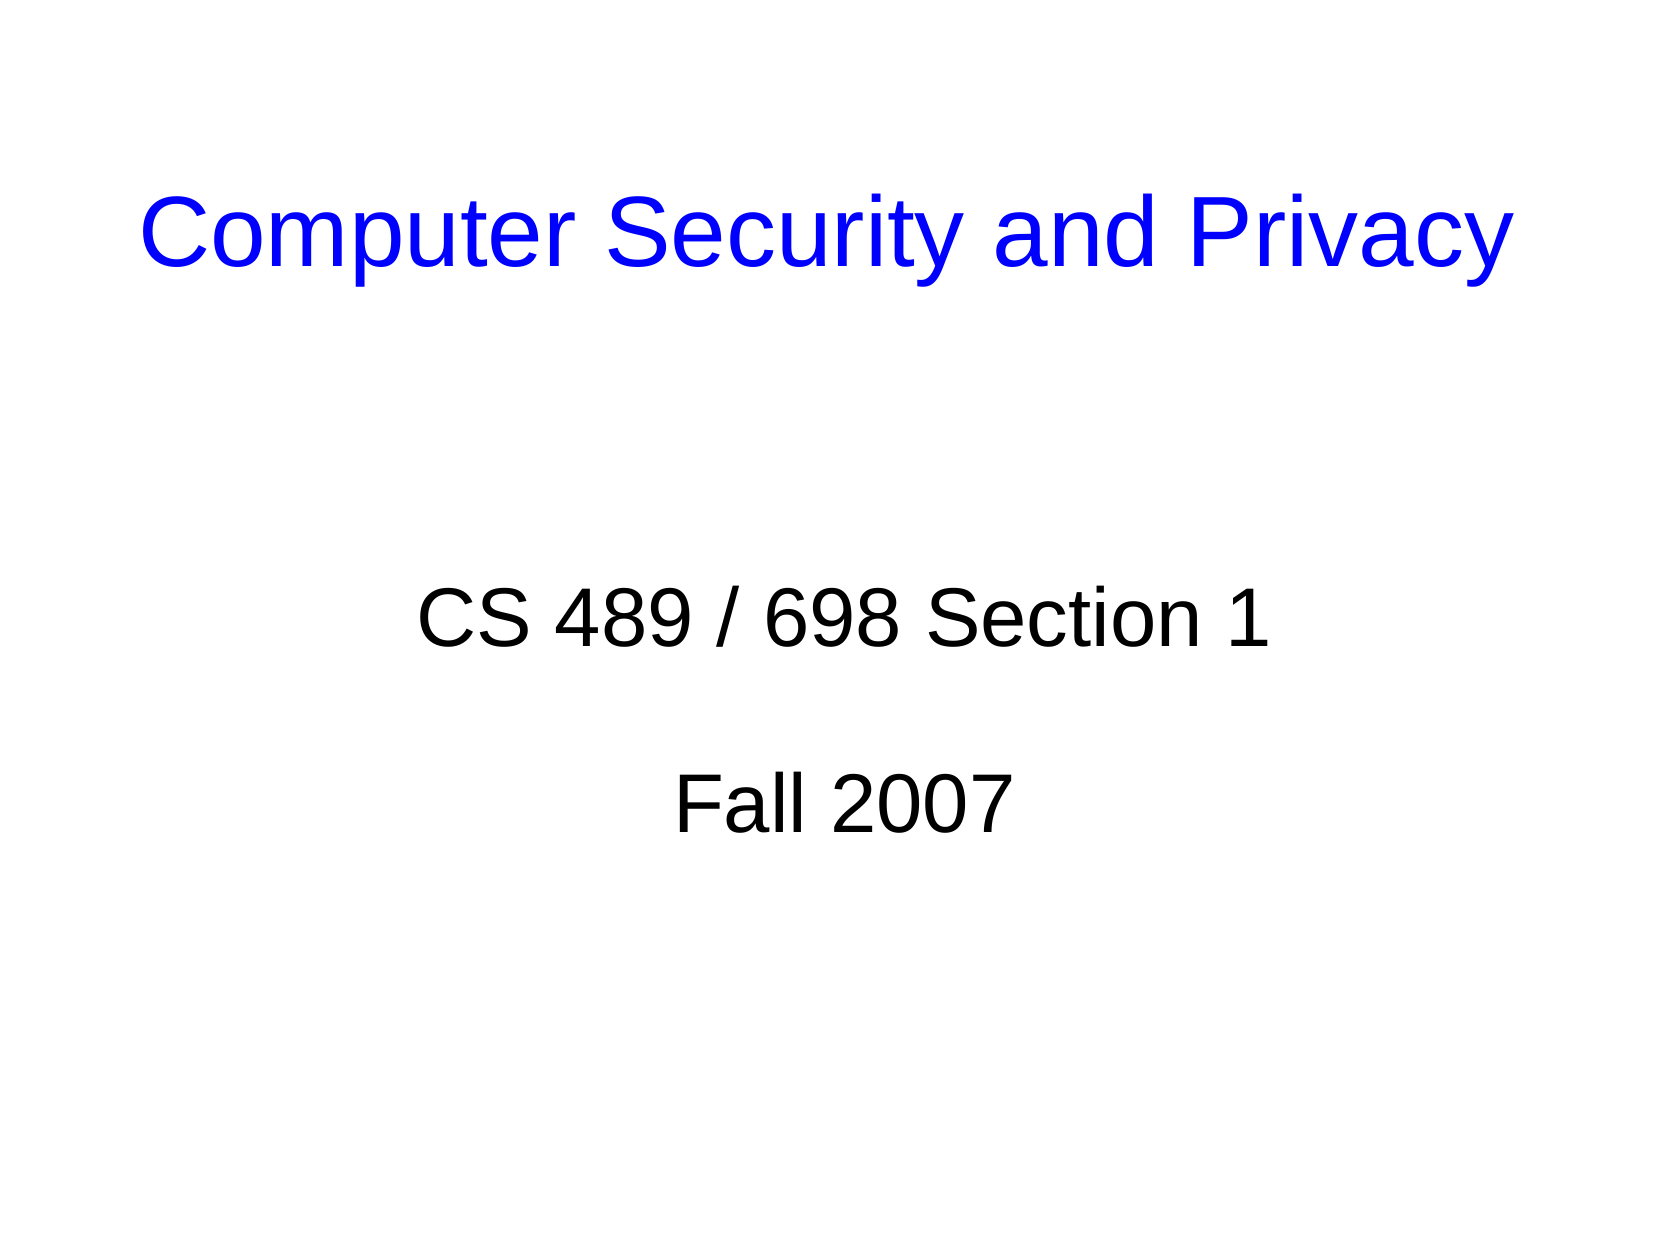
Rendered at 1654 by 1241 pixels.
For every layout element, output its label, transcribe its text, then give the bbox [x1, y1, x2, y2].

subtitle CS 489 / 698 Section 1 Fall 2007 [82, 413, 1571, 1102]
title Computer Security and Privacy [82, 50, 1571, 413]
